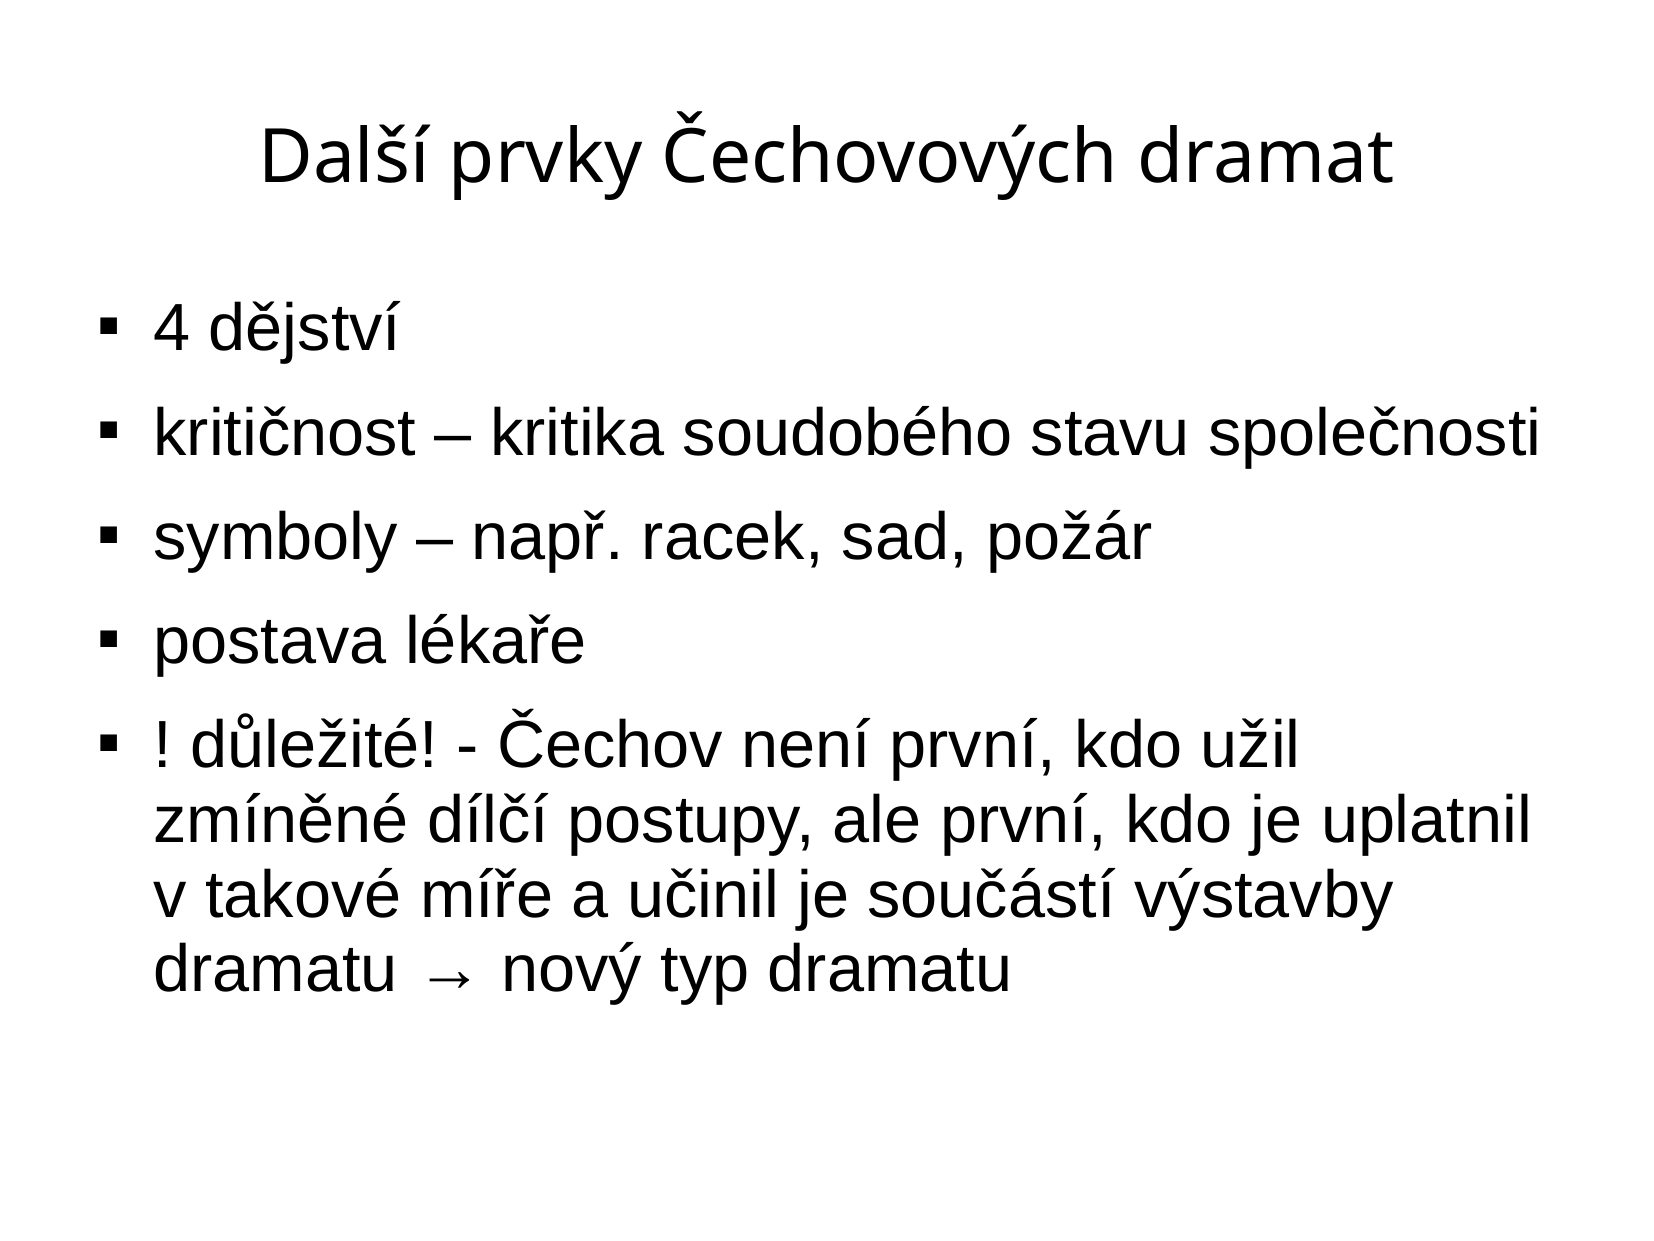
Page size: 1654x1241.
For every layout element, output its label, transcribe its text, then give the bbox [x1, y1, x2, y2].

list 4 dějství kritičnost – kritika soudobého stavu společnosti symboly – např. racek, sad, požár postava lékaře ! důležité! - Čechov není první, kdo užil zmíněné dílčí postupy, ale první, kdo je uplatnil v takové míře a učinil je součástí výstavby dramatu → nový typ dramatu [82, 290, 1571, 1109]
title Další prvky Čechovových dramat [82, 49, 1571, 257]
